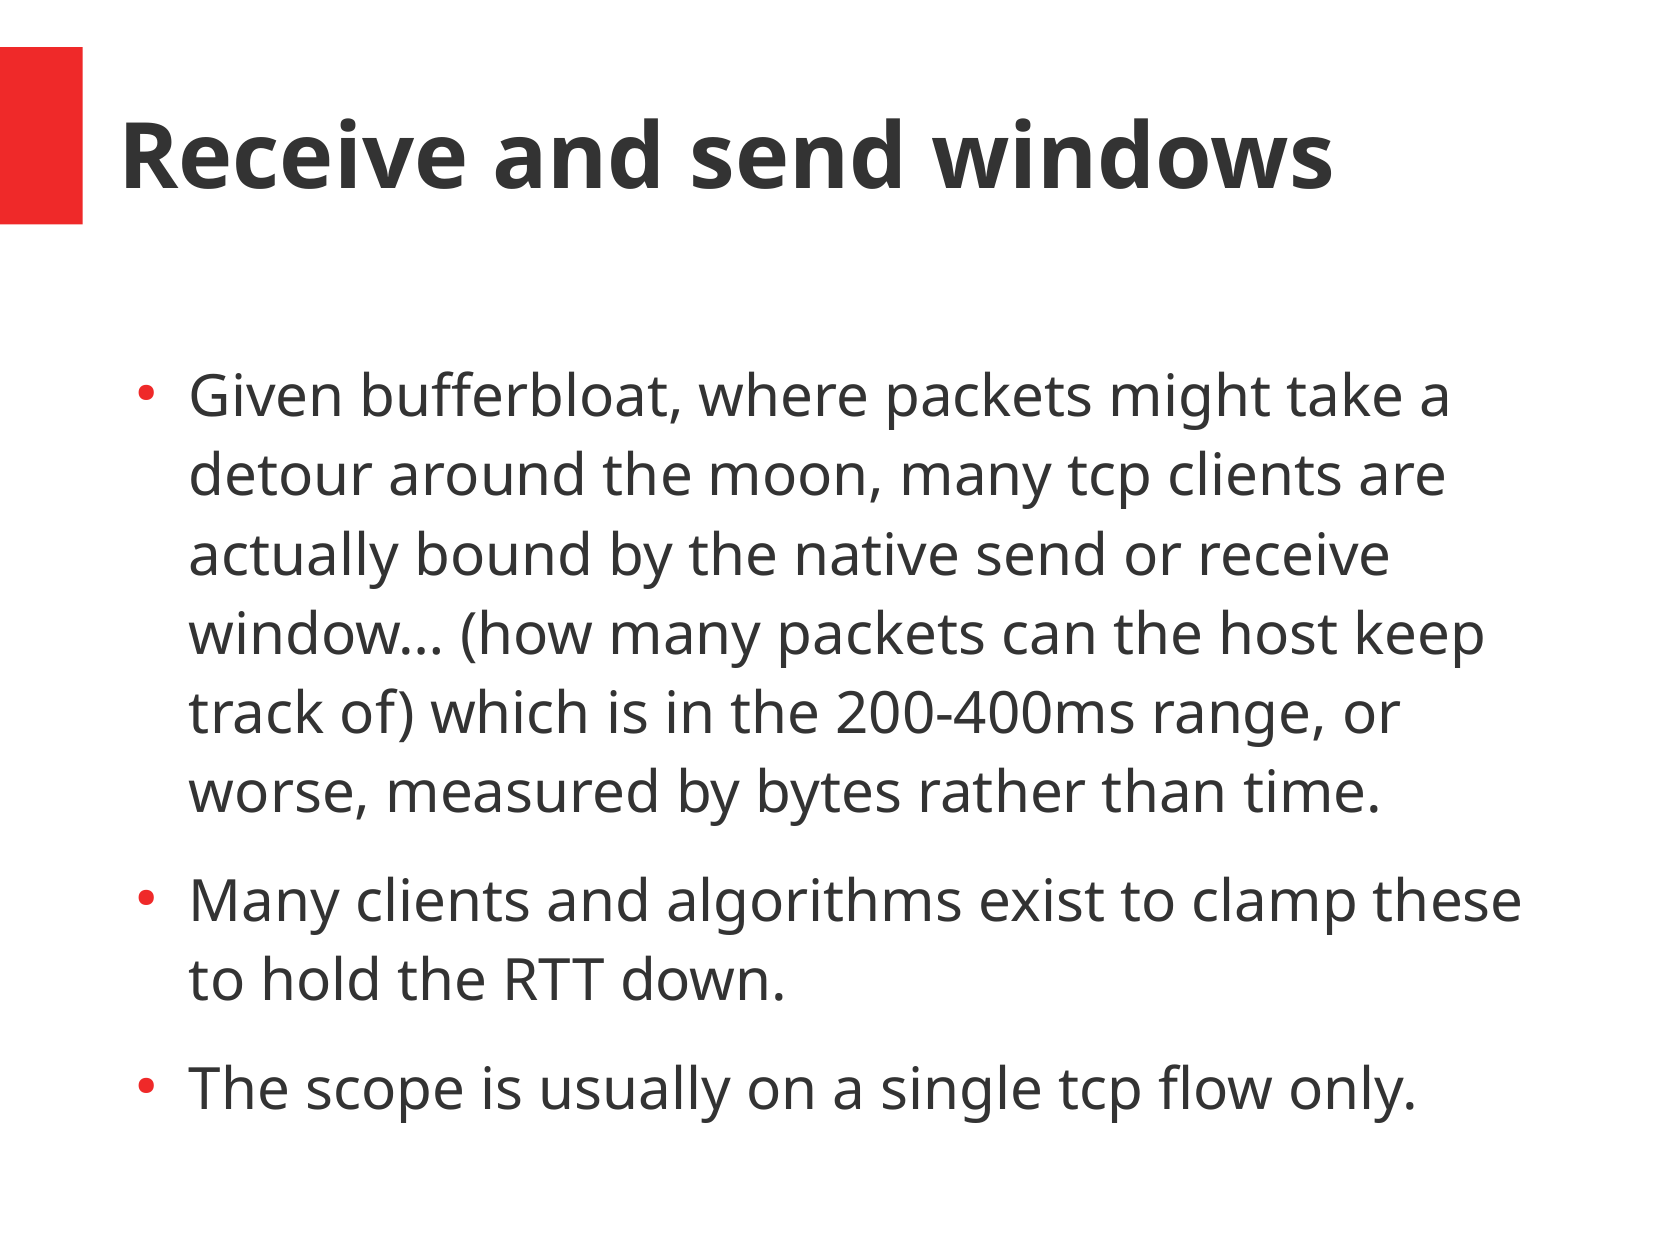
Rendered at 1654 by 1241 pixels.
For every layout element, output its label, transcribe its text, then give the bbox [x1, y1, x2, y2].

list Given bufferbloat, where packets might take a detour around the moon, many tcp clients are actually bound by the native send or receive window… (how many packets can the host keep track of) which is in the 200-400ms range, or worse, measured by bytes rather than time. Many clients and algorithms exist to clamp these to hold the RTT down. The scope is usually on a single tcp flow only. [118, 354, 1536, 1074]
title Receive and send windows [118, 49, 1571, 257]
